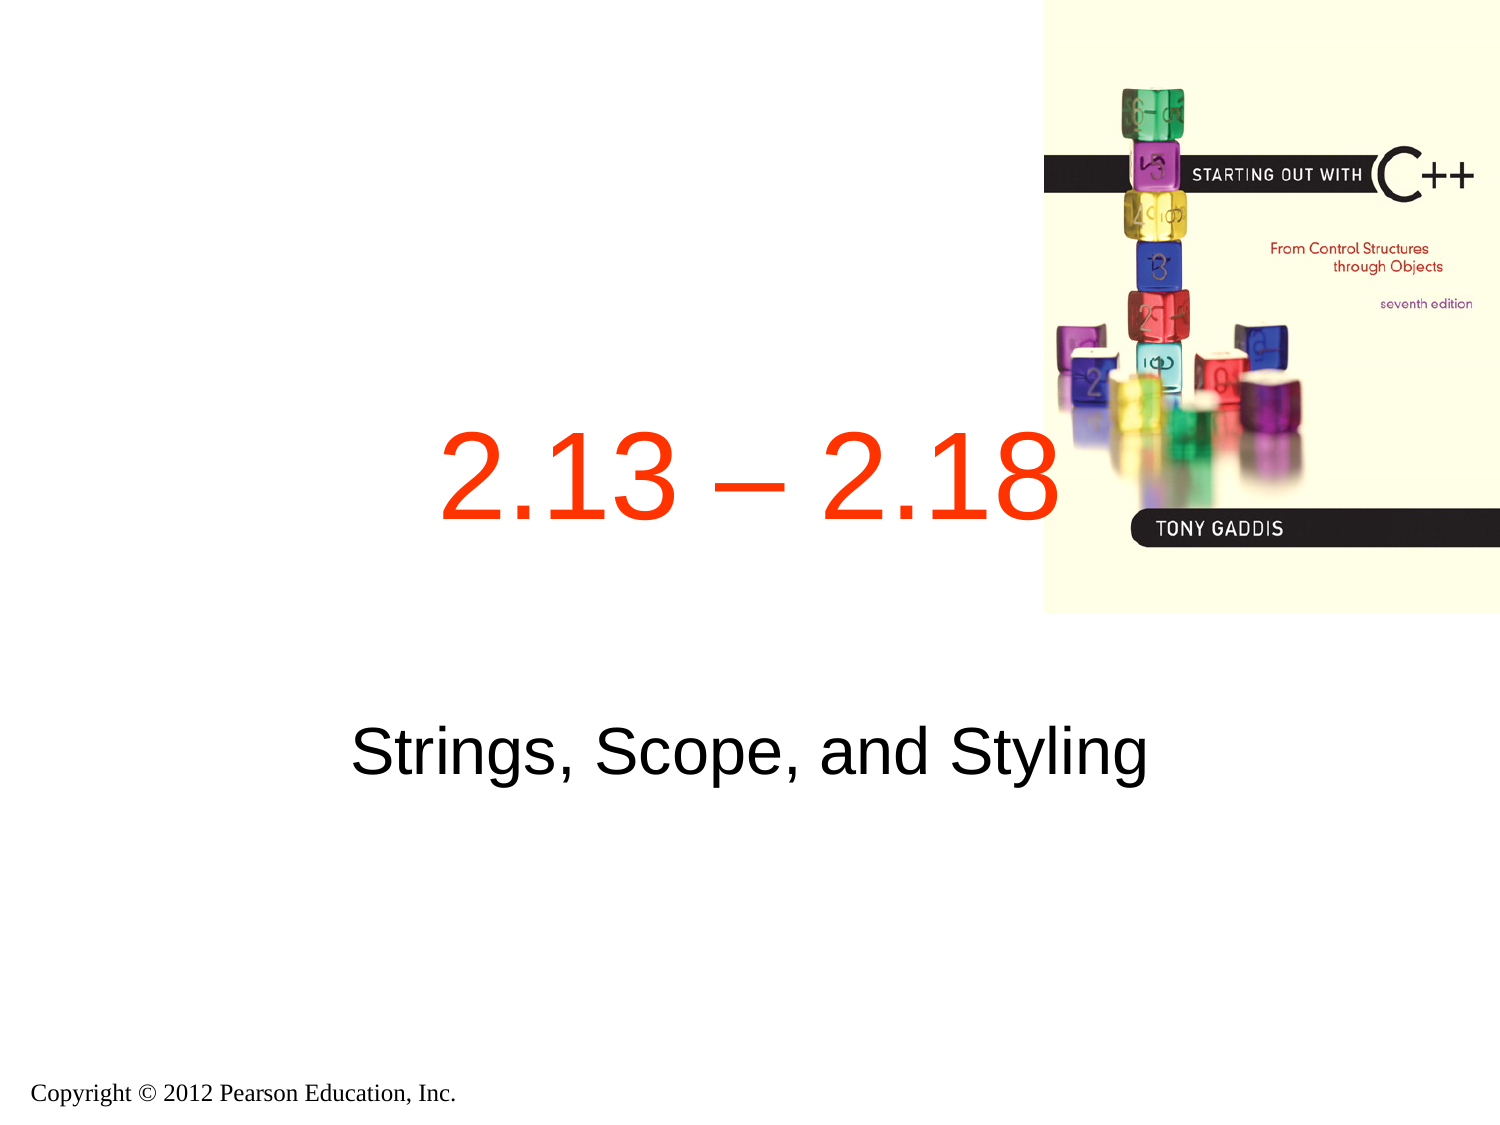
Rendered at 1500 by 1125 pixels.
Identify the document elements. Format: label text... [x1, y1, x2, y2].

text_box Strings, Scope, and Styling [225, 699, 1276, 988]
picture [1044, 0, 1500, 613]
text_box 2.13 – 2.18 [300, 349, 1201, 591]
